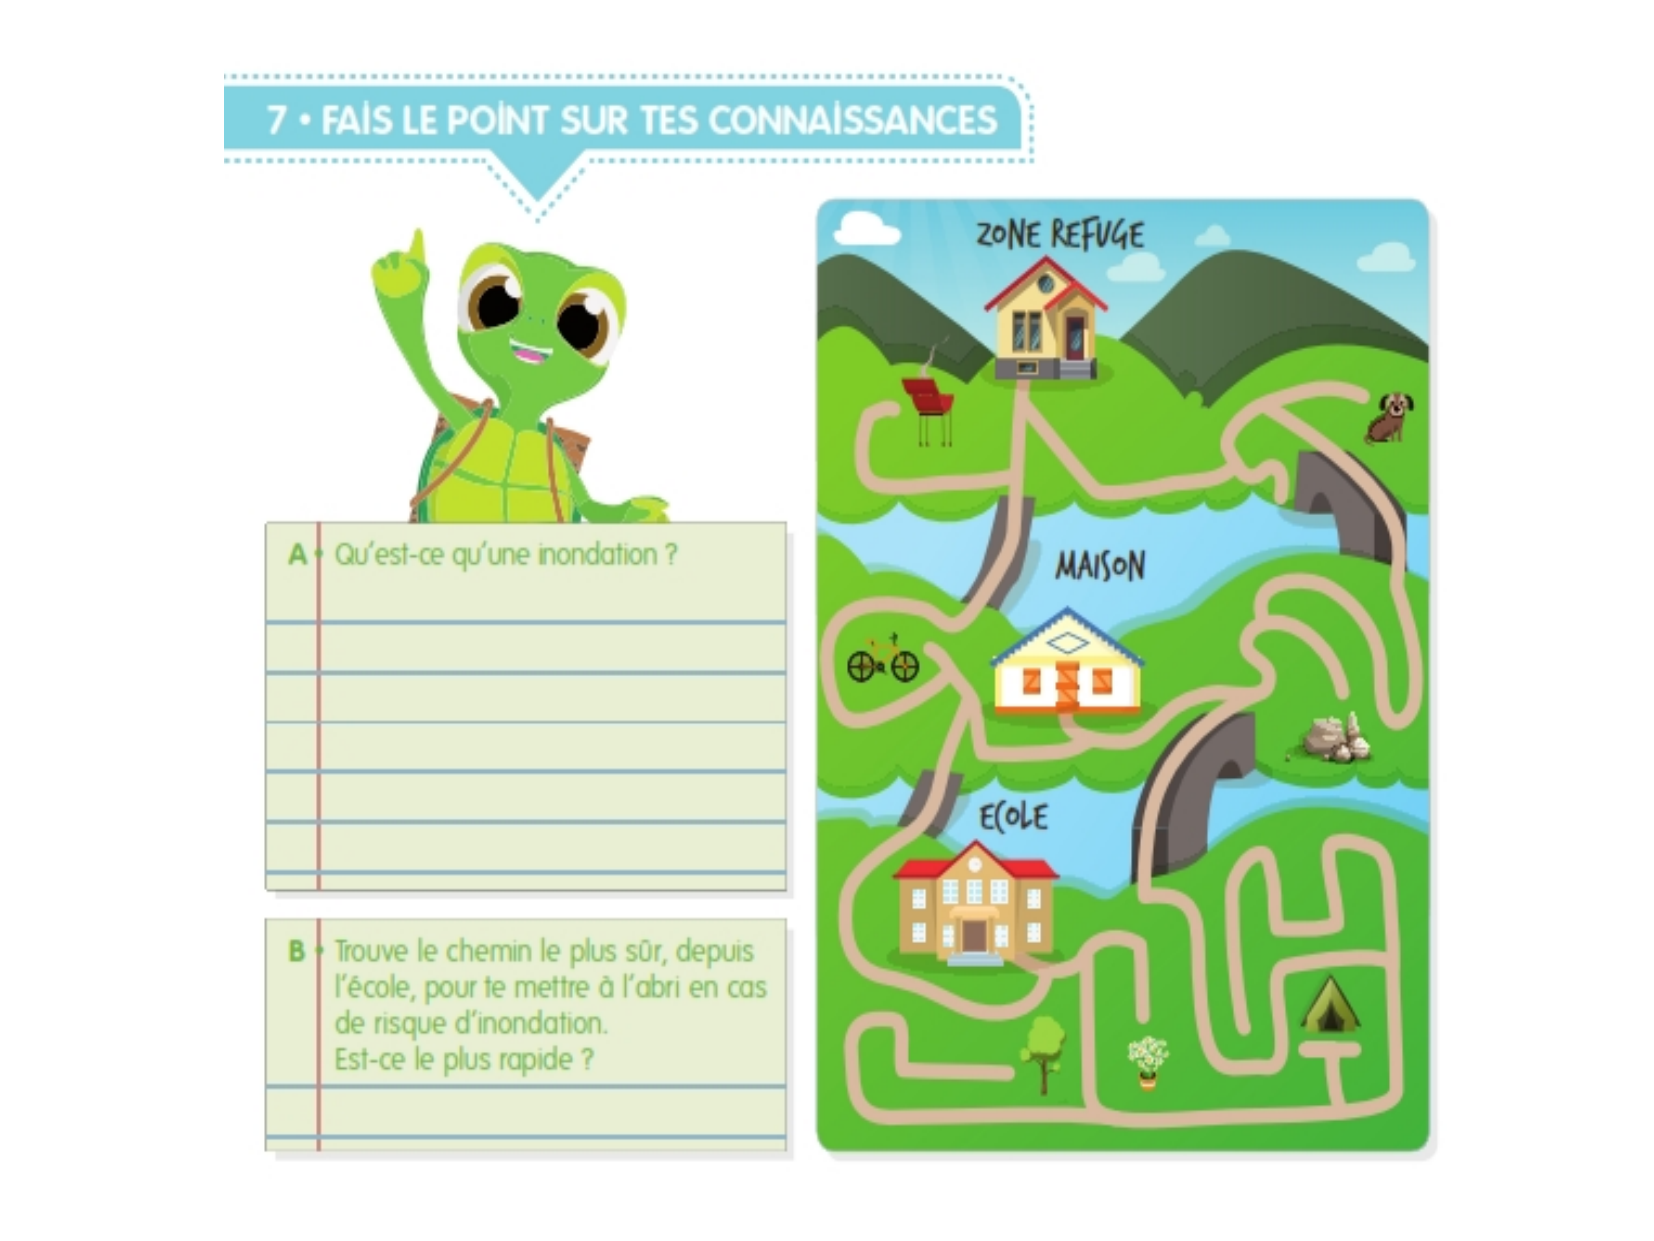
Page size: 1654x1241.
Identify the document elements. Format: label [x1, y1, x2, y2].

picture [224, 58, 1453, 1193]
